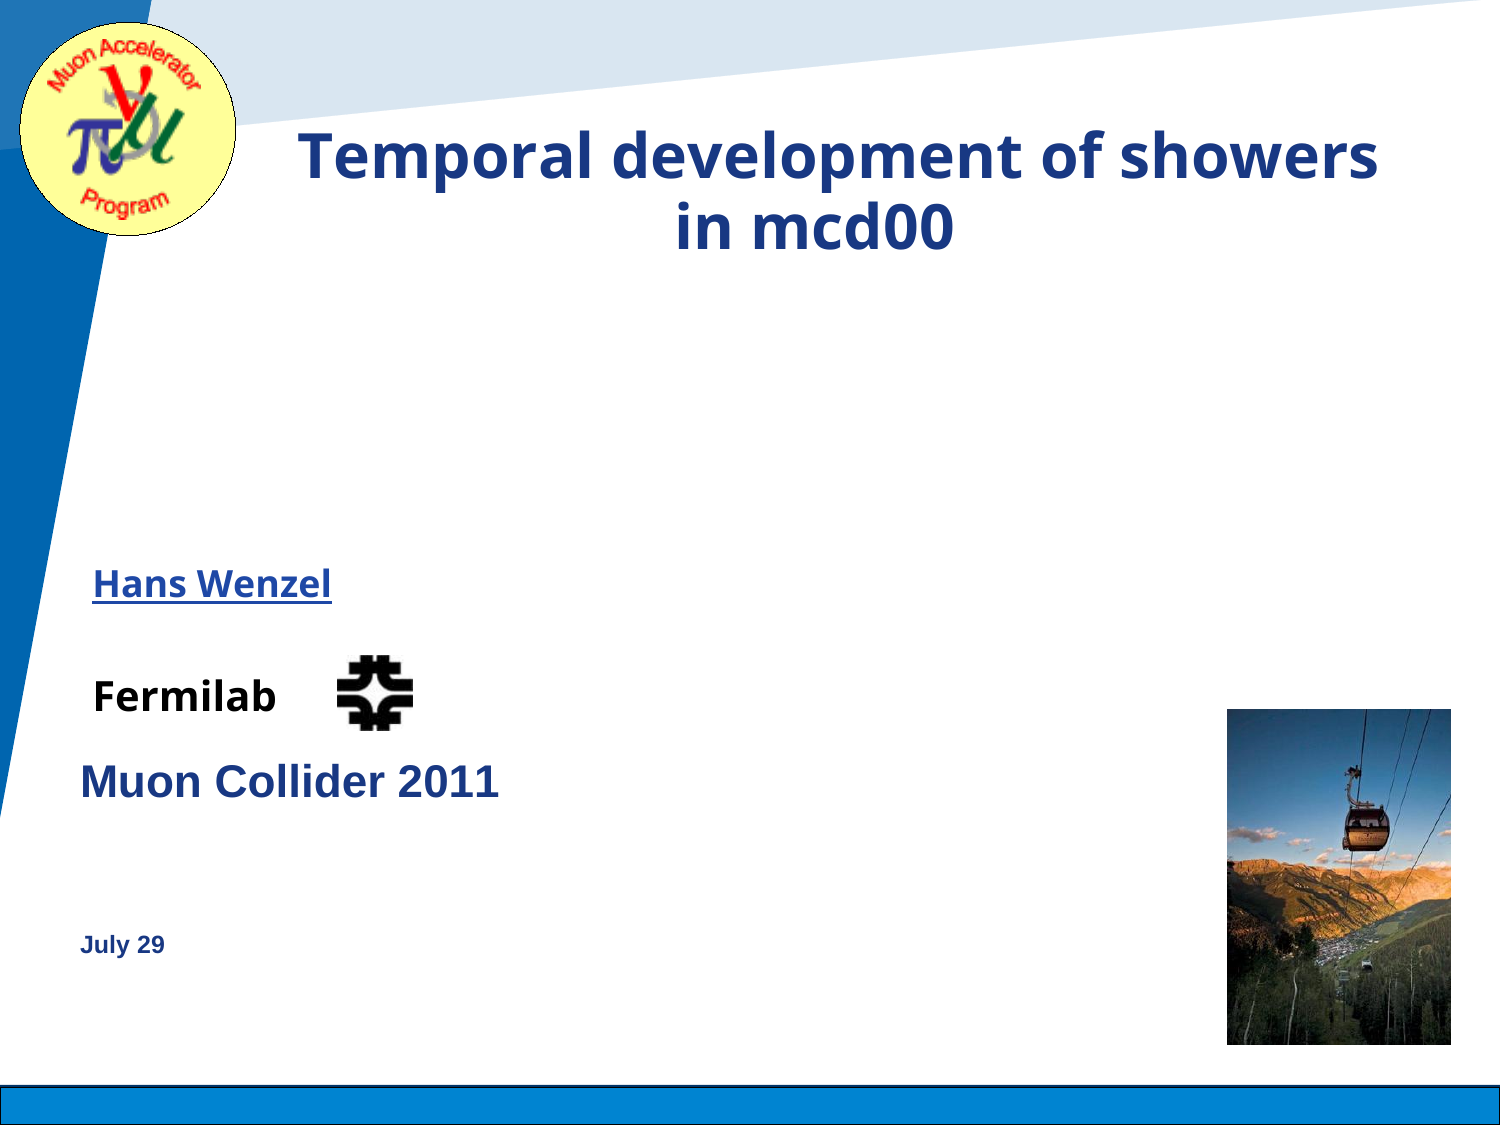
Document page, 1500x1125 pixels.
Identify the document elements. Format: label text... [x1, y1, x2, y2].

title Temporal development of showers in mcd00 [239, 113, 1407, 272]
text_box [0, 1087, 1500, 1125]
picture [337, 655, 413, 731]
text_box Muon Collider 2011 July 29 [65, 752, 679, 1034]
subtitle Hans Wenzel Fermilab [71, 482, 760, 1047]
picture [47, 39, 201, 220]
picture [1227, 709, 1451, 1045]
